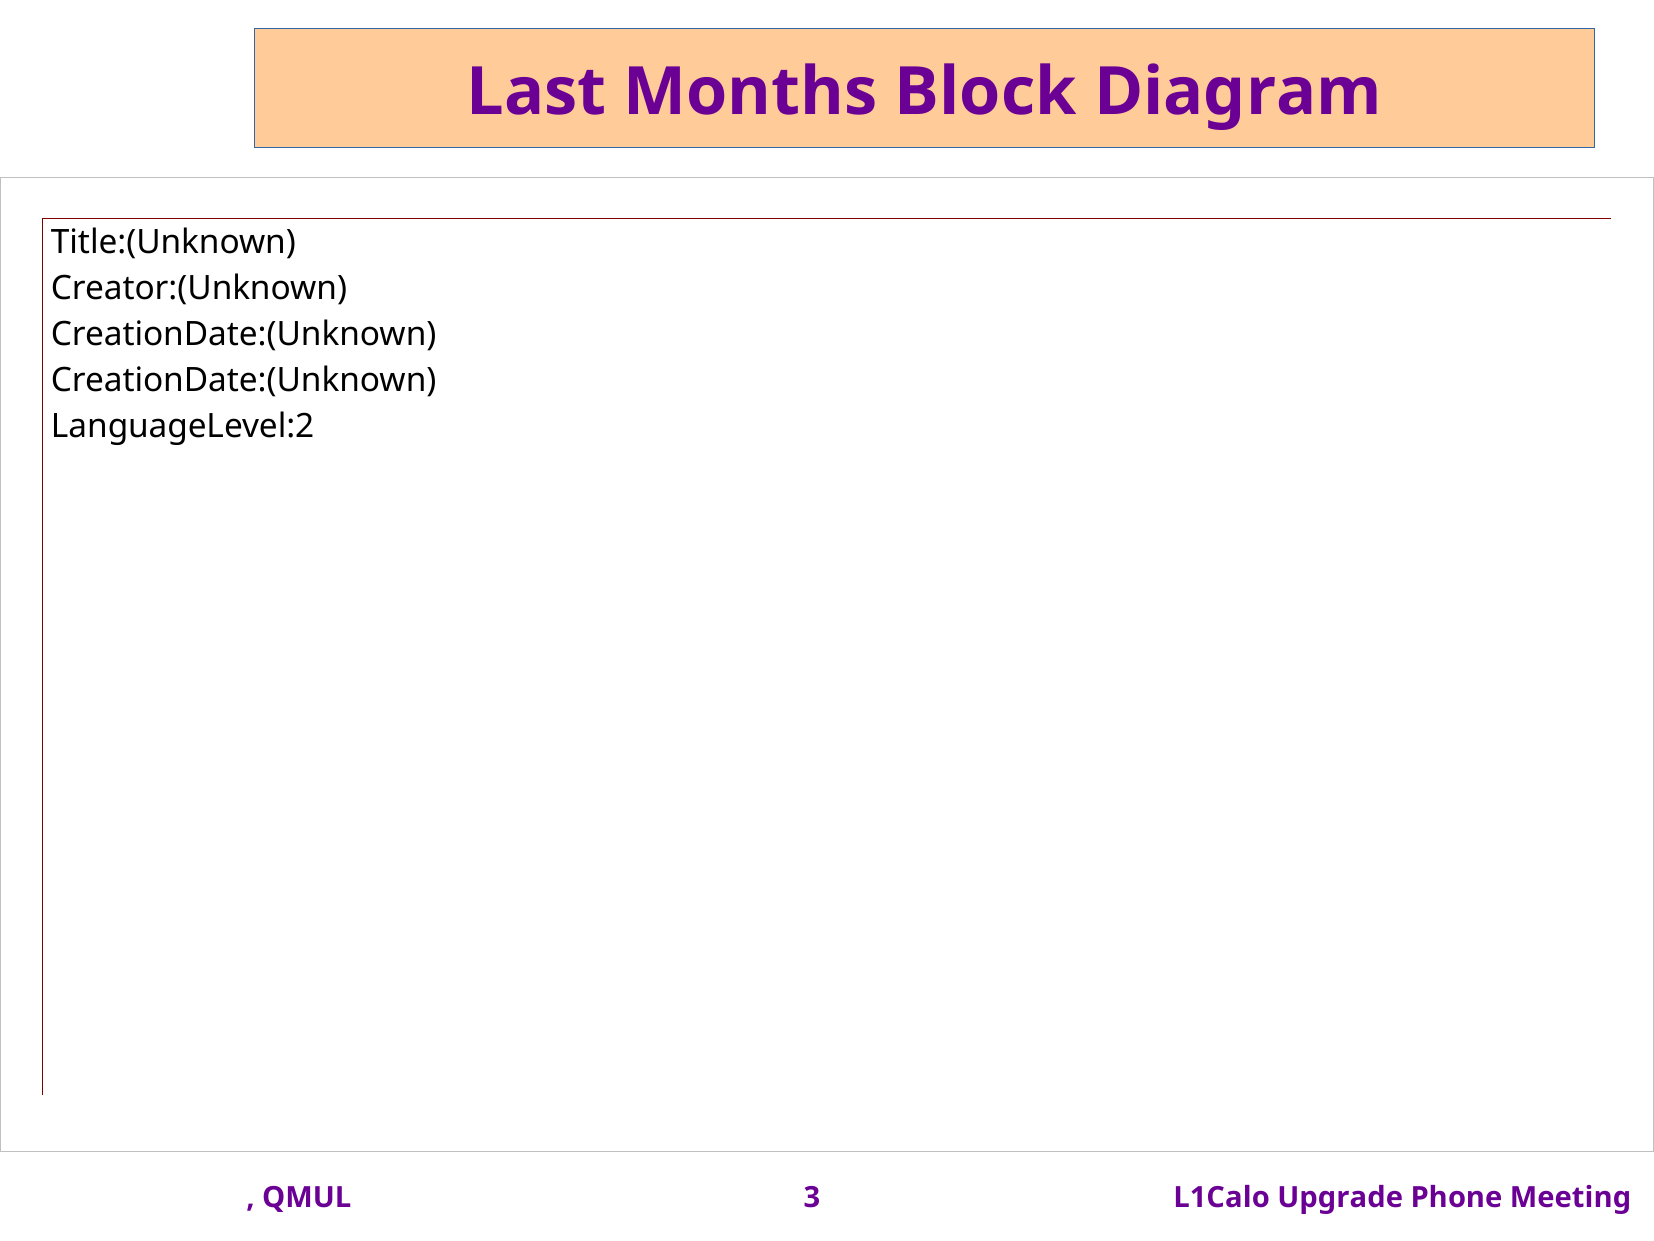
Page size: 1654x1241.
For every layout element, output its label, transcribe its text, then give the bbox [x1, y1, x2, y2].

title Last Months Block Diagram [254, 28, 1595, 148]
picture [40, 215, 1611, 1095]
